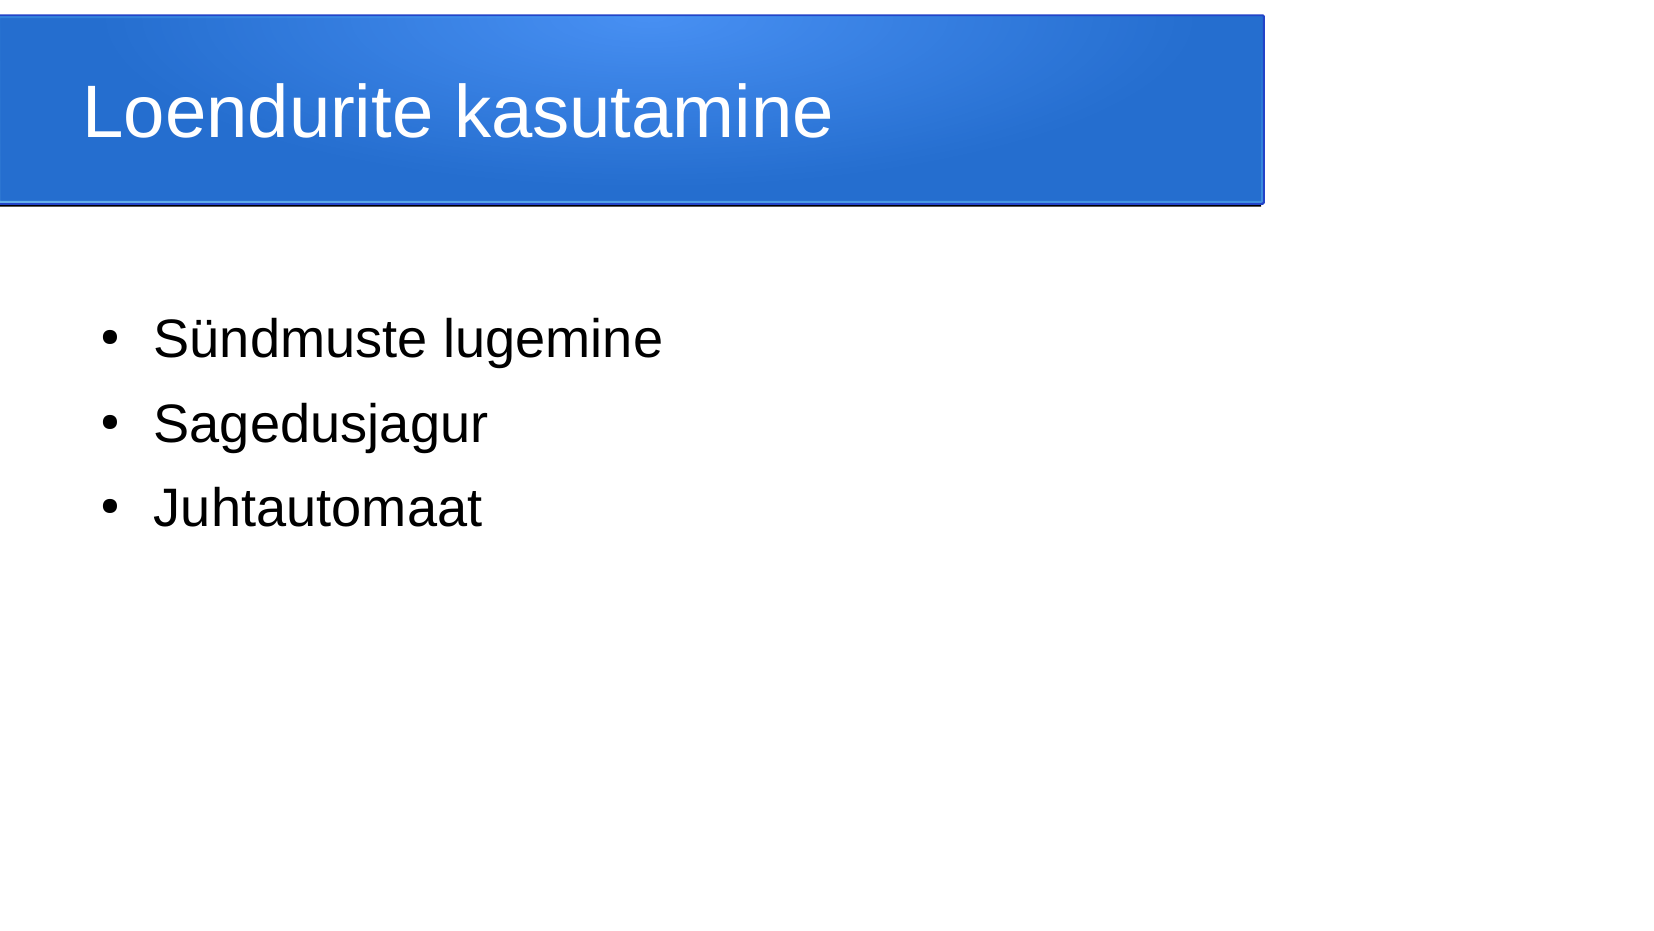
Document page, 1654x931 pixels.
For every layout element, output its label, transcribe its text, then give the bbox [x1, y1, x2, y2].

list Sündmuste lugemine Sagedusjagur Juhtautomaat [82, 224, 1571, 764]
title Loendurite kasutamine [82, 35, 1235, 189]
